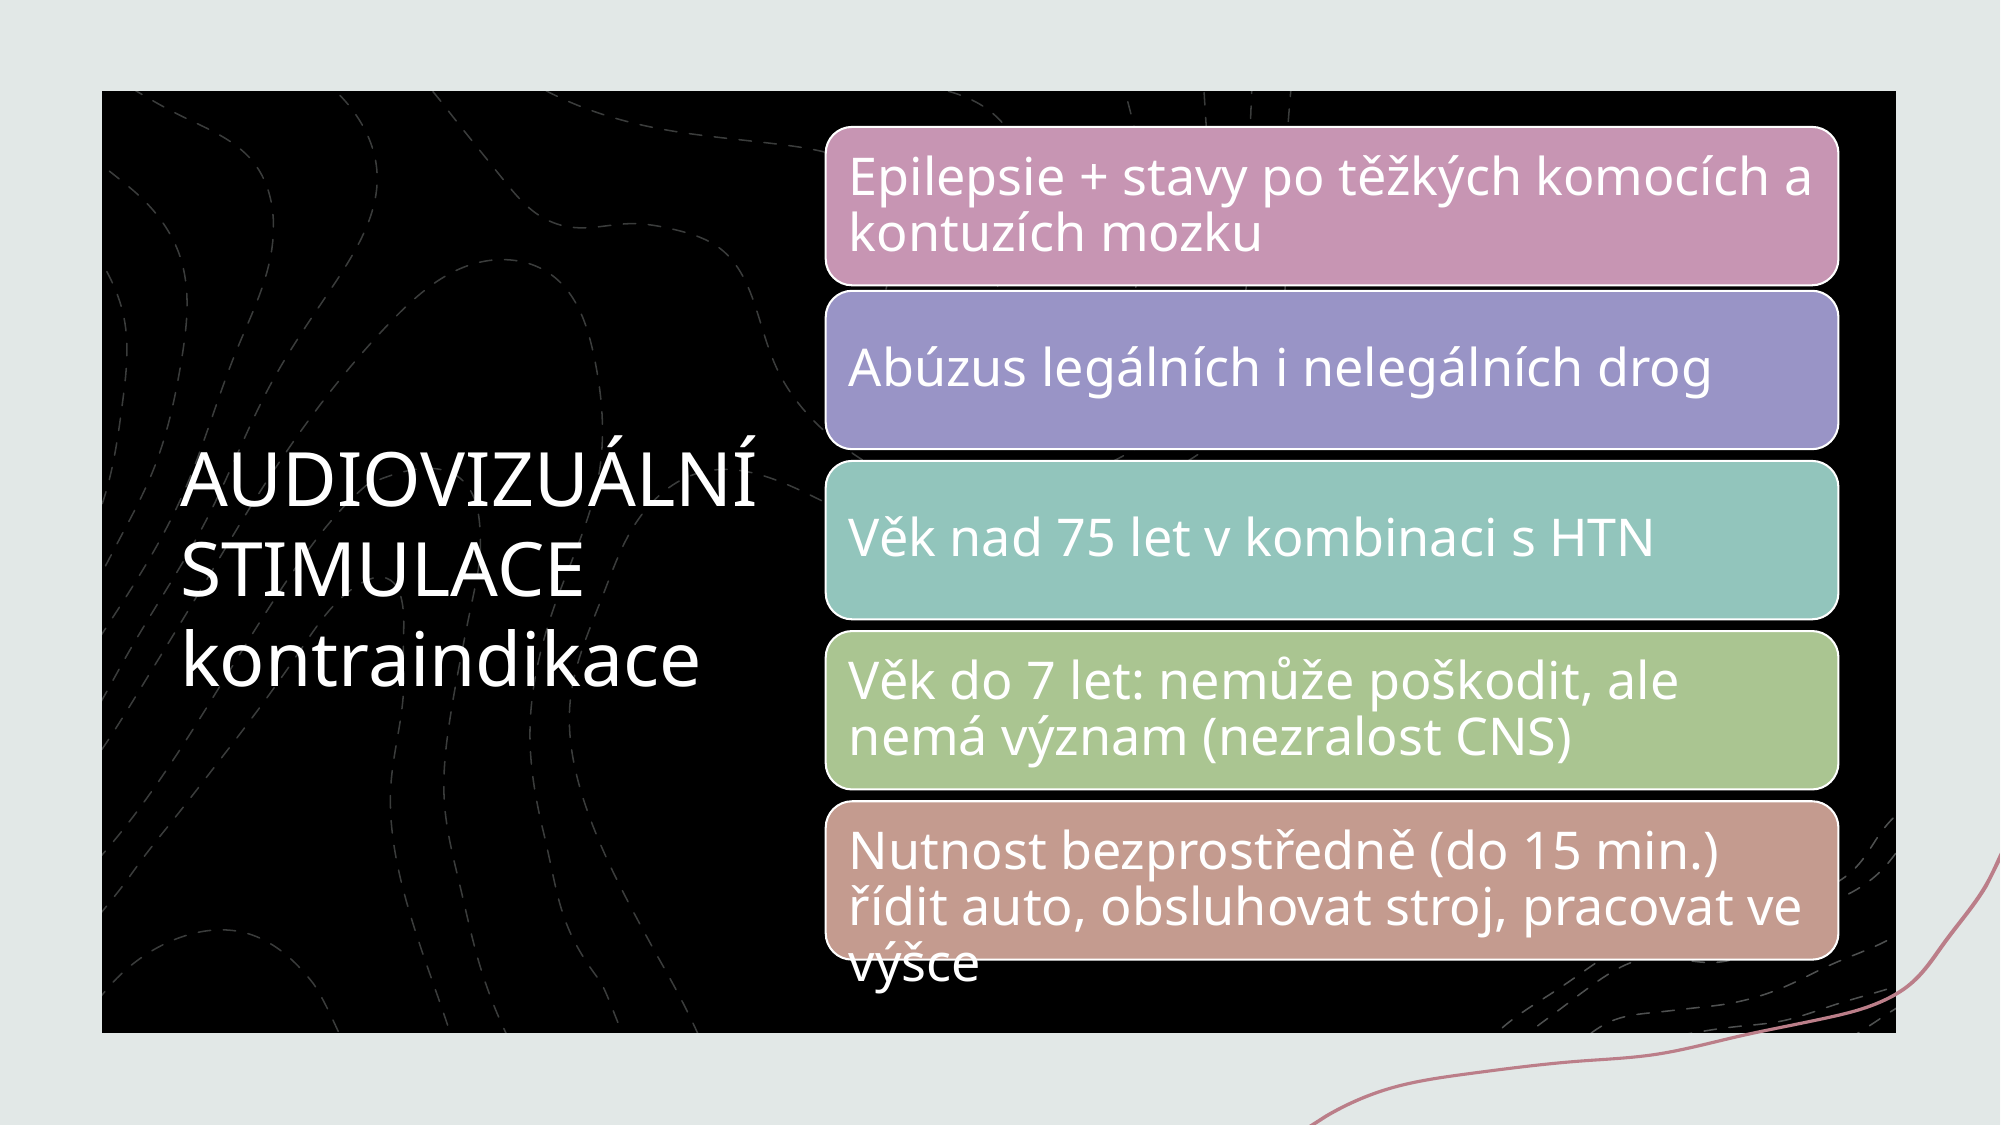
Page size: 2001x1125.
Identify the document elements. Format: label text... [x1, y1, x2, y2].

text_box Věk do 7 let: nemůže poškodit, ale nemá význam (nezralost CNS) [825, 631, 1839, 790]
text_box Abúzus legálních i nelegálních drog [825, 290, 1839, 450]
text_box Epilepsie + stavy po těžkých komocích a kontuzích mozku [825, 126, 1839, 286]
text_box [0, 0, 2000, 1125]
text_box Nutnost bezprostředně (do 15 min.) řídit auto, obsluhovat stroj, pracovat ve výšce [825, 801, 1839, 960]
text_box Věk nad 75 let v kombinaci s HTN [825, 460, 1839, 620]
title AUDIOVIZUÁLNÍ STIMULACE kontraindikace [164, 152, 804, 709]
